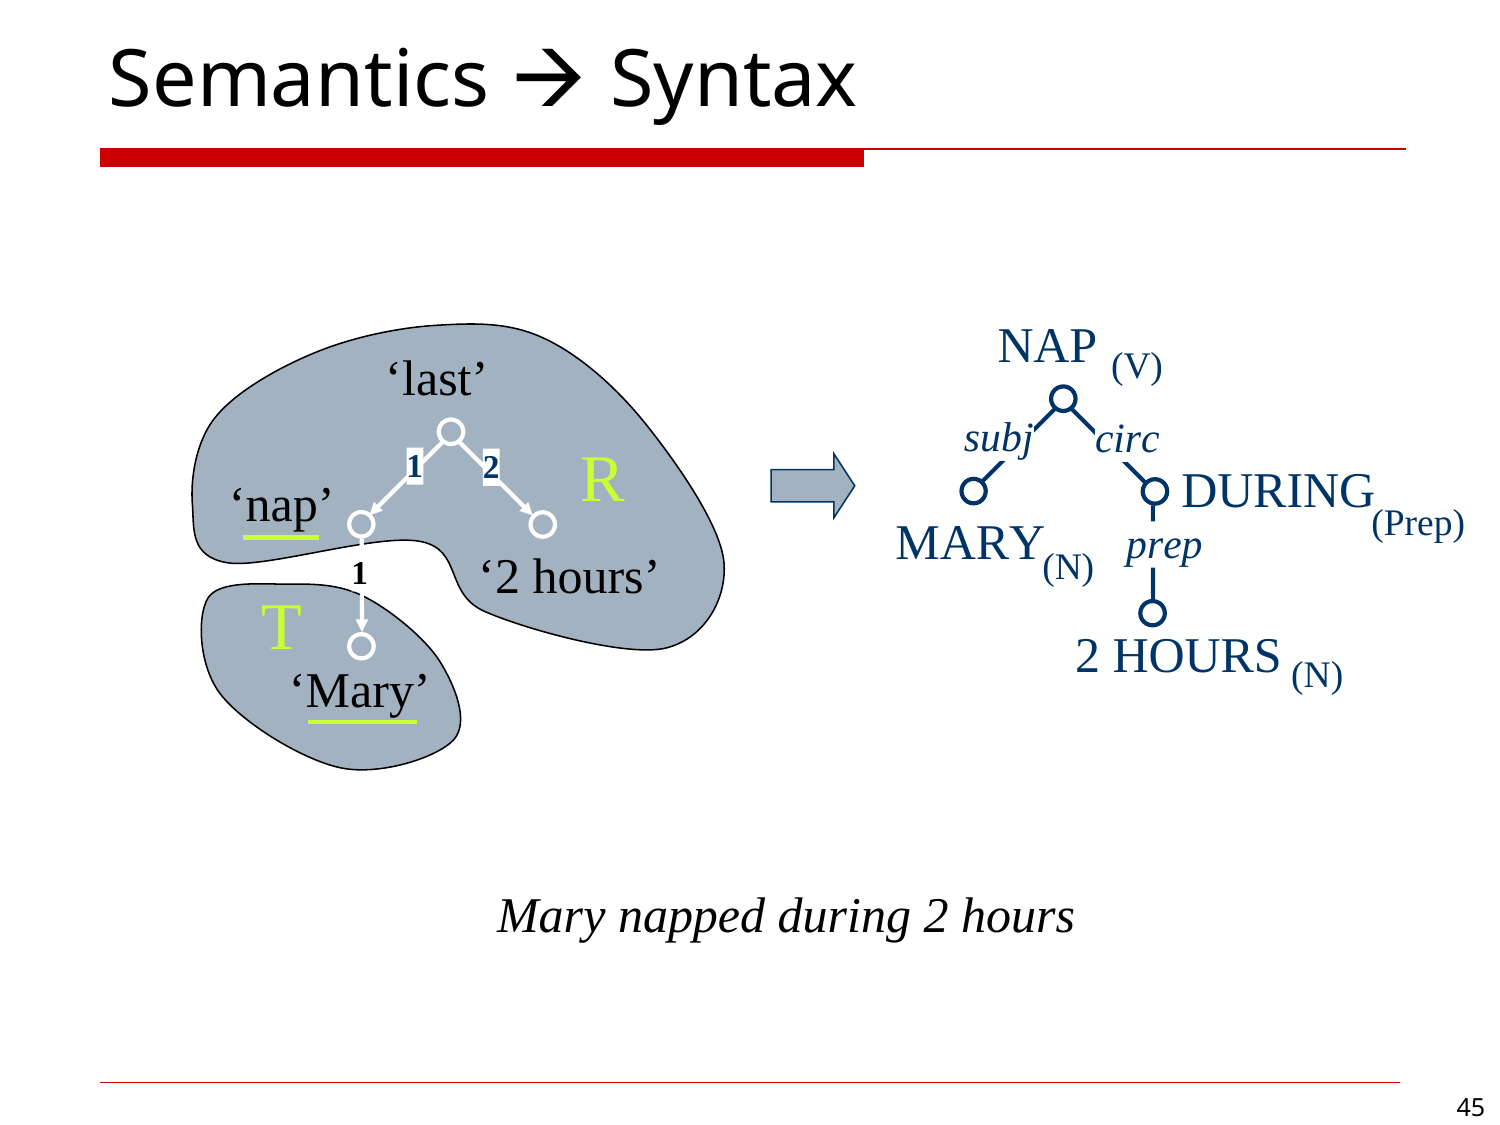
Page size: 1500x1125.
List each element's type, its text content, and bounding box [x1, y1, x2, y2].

text_box 2 [482, 448, 500, 486]
text_box ‘Mary’ [274, 655, 450, 726]
text_box 2 HOURS [1060, 620, 1314, 692]
text_box NAP [982, 309, 1158, 381]
title Semantics  Syntax [94, 26, 1407, 138]
text_box MARY [880, 507, 1078, 578]
text_box T [246, 590, 312, 664]
text_box DURING [1166, 455, 1412, 527]
text_box [363, 596, 436, 655]
text_box ‘2 hours’ [463, 541, 678, 612]
text_box prep [1126, 521, 1203, 568]
text_box (V) [1096, 336, 1196, 394]
text_box [191, 323, 725, 650]
text_box [201, 583, 461, 770]
text_box ‘last’ [370, 342, 546, 414]
text_box circ [1095, 415, 1160, 462]
text_box [352, 637, 371, 655]
text_box [441, 422, 461, 441]
text_box subj [964, 414, 1034, 461]
text_box 2 HOURS [1260, 641, 1276, 656]
text_box R [565, 443, 631, 516]
text_box (N) [1027, 538, 1165, 596]
text_box ‘nap’ [214, 469, 390, 541]
text_box (N) [1276, 645, 1414, 703]
text_box 1 [351, 554, 369, 592]
text_box (Prep) [1356, 494, 1495, 552]
text_box [533, 515, 552, 534]
text_box 1 [406, 447, 424, 485]
text_box Mary napped during 2 hours [482, 880, 1137, 951]
text_box [771, 453, 855, 518]
